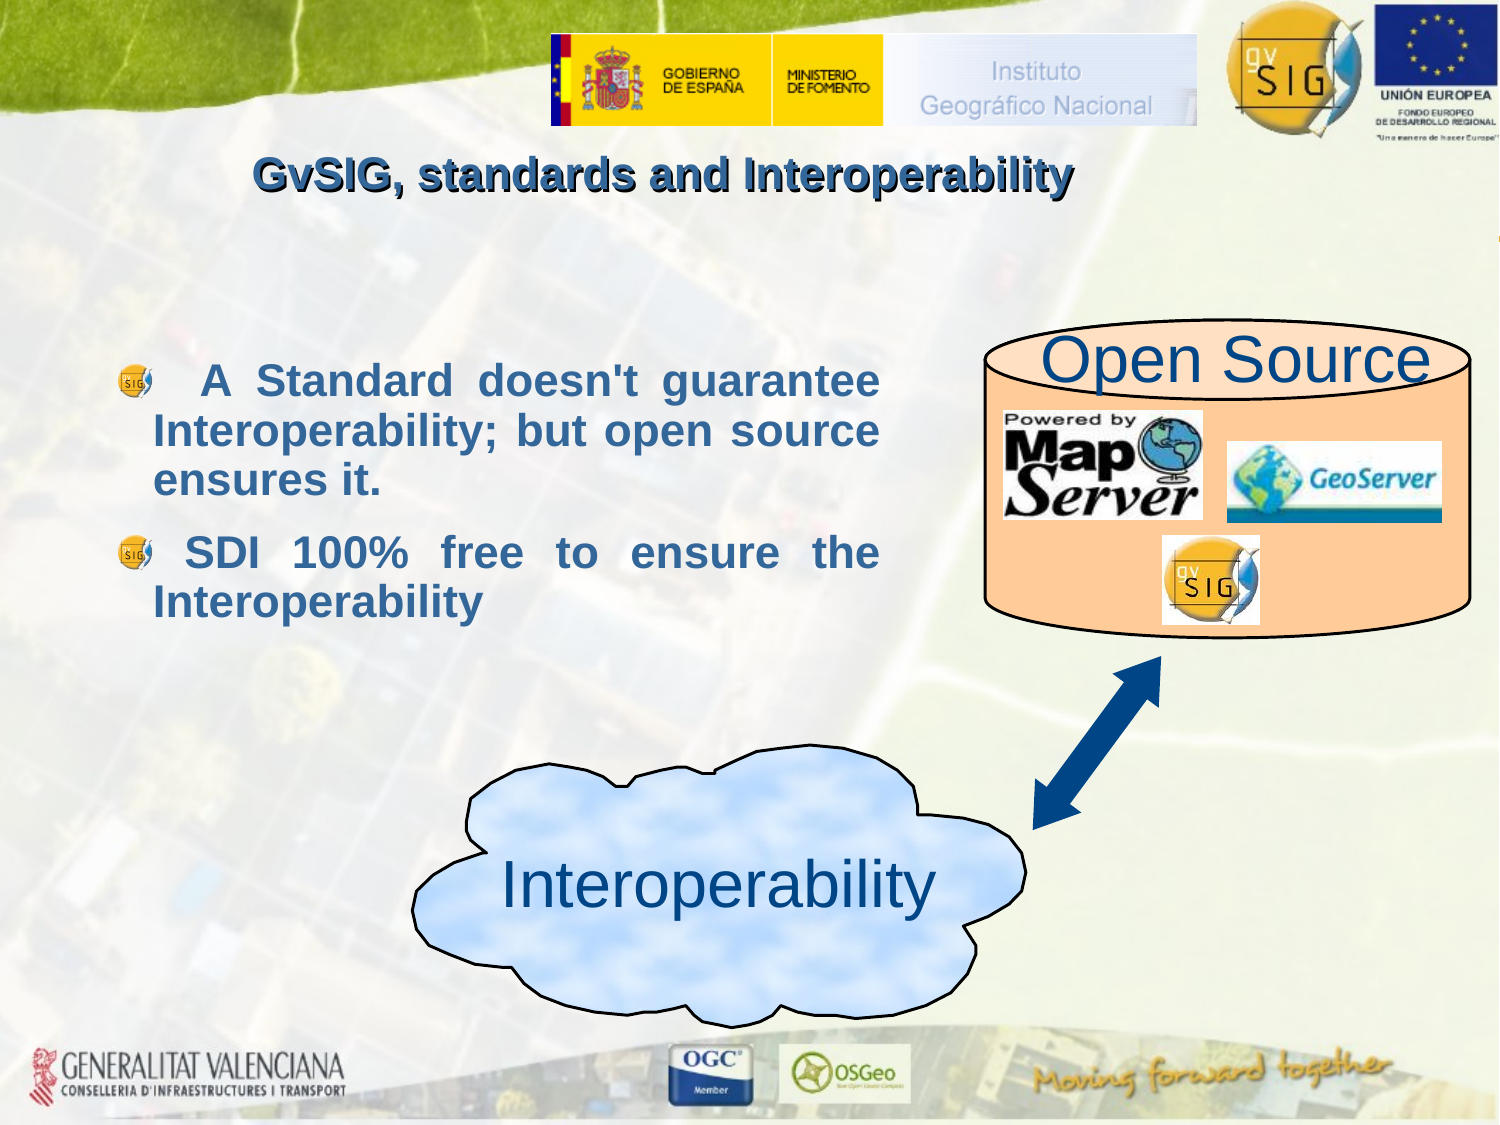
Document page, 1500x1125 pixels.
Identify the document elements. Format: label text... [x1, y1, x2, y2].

text_box Interoperability [412, 745, 1026, 1028]
text_box Open Source [1040, 324, 1435, 400]
text_box [1032, 656, 1162, 831]
text_box [997, 363, 1470, 638]
picture [0, 0, 1499, 1125]
text_box A Standard doesn't guarantee Interoperability; but open source ensures it. SDI 100% free to ensure the Interoperability [82, 357, 997, 737]
text_box GvSIG, standards and Interoperability [236, 142, 1500, 210]
